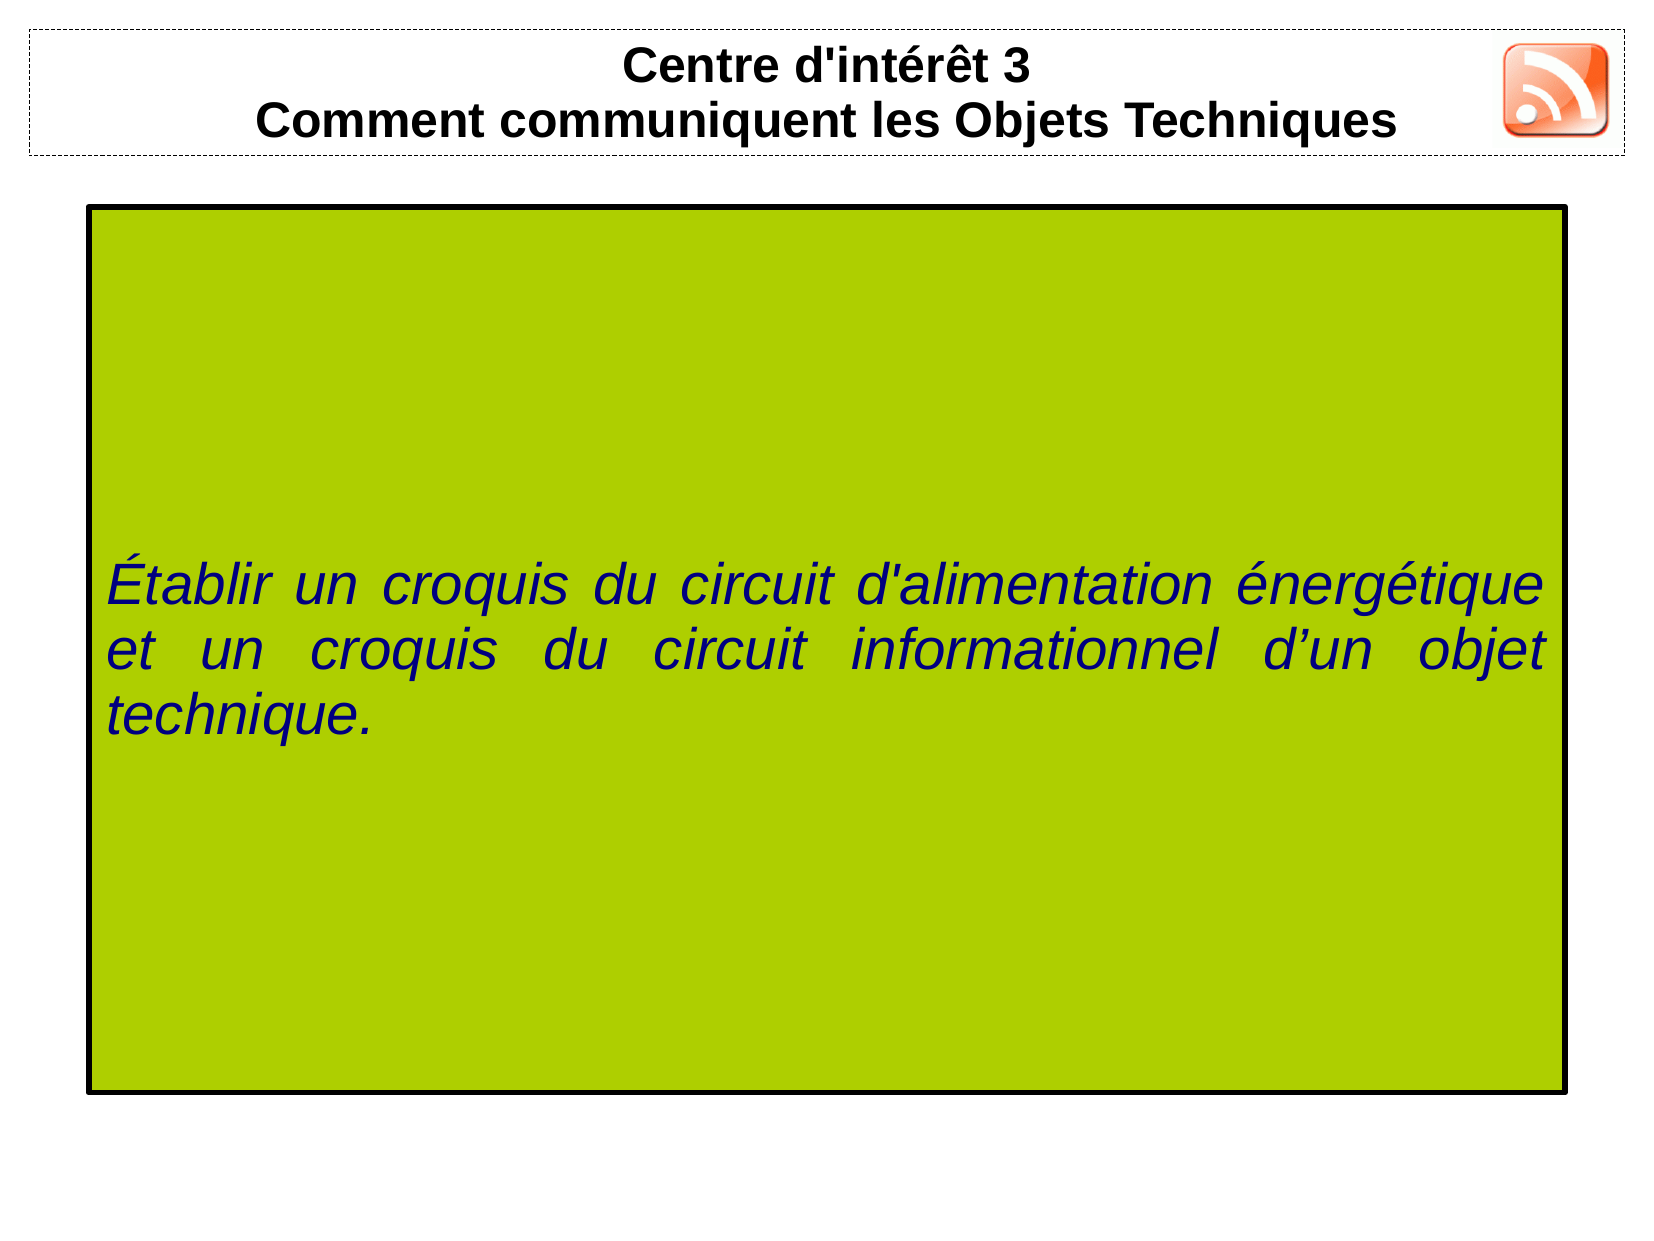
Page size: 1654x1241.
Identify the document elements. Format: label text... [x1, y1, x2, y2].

text_box Centre d'intérêt 3 Comment communiquent les Objets Techniques [29, 29, 1625, 156]
text_box Établir un croquis du circuit d'alimentation énergétique et un croquis du circuit informationnel d’un objet technique. [88, 206, 1565, 1093]
